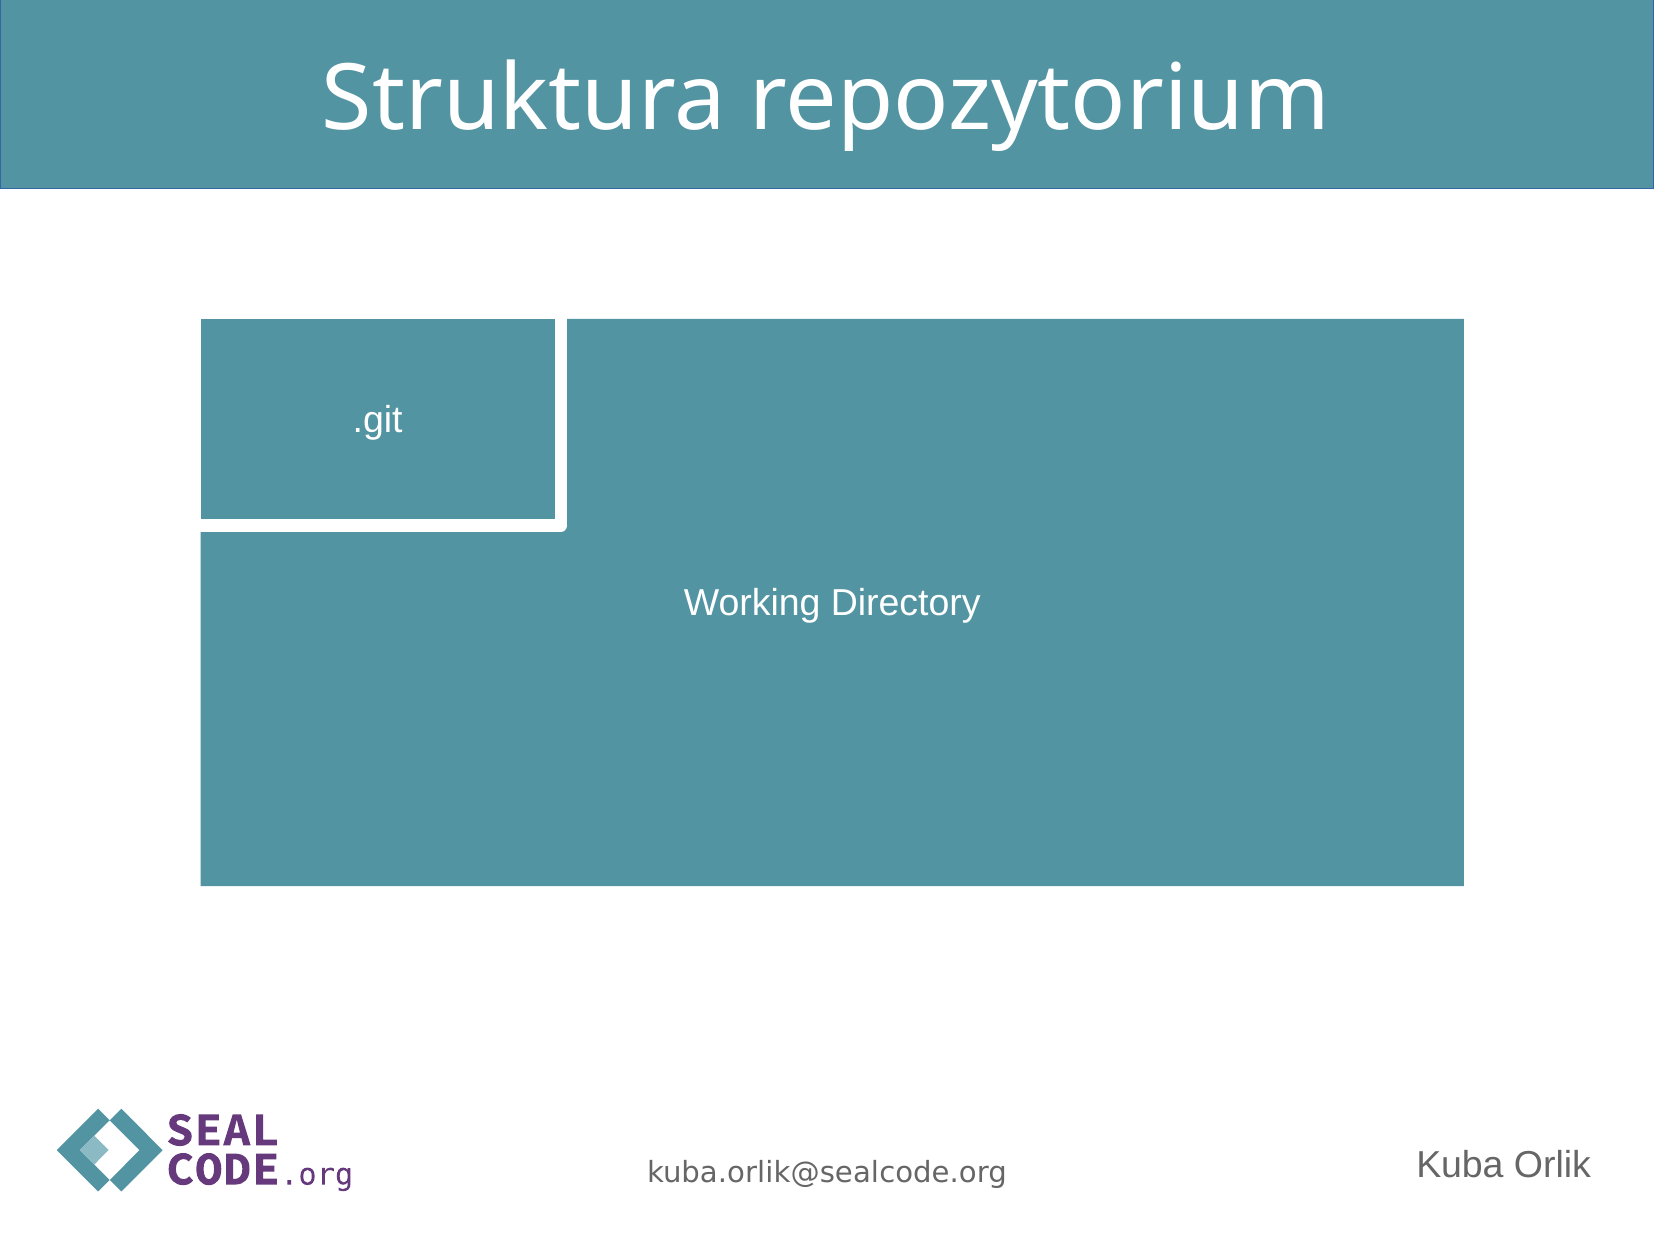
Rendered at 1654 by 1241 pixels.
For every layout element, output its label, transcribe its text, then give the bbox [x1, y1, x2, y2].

title Struktura repozytorium [82, 0, 1571, 190]
text_box .git [194, 312, 561, 526]
text_box Working Directory [200, 318, 1464, 887]
